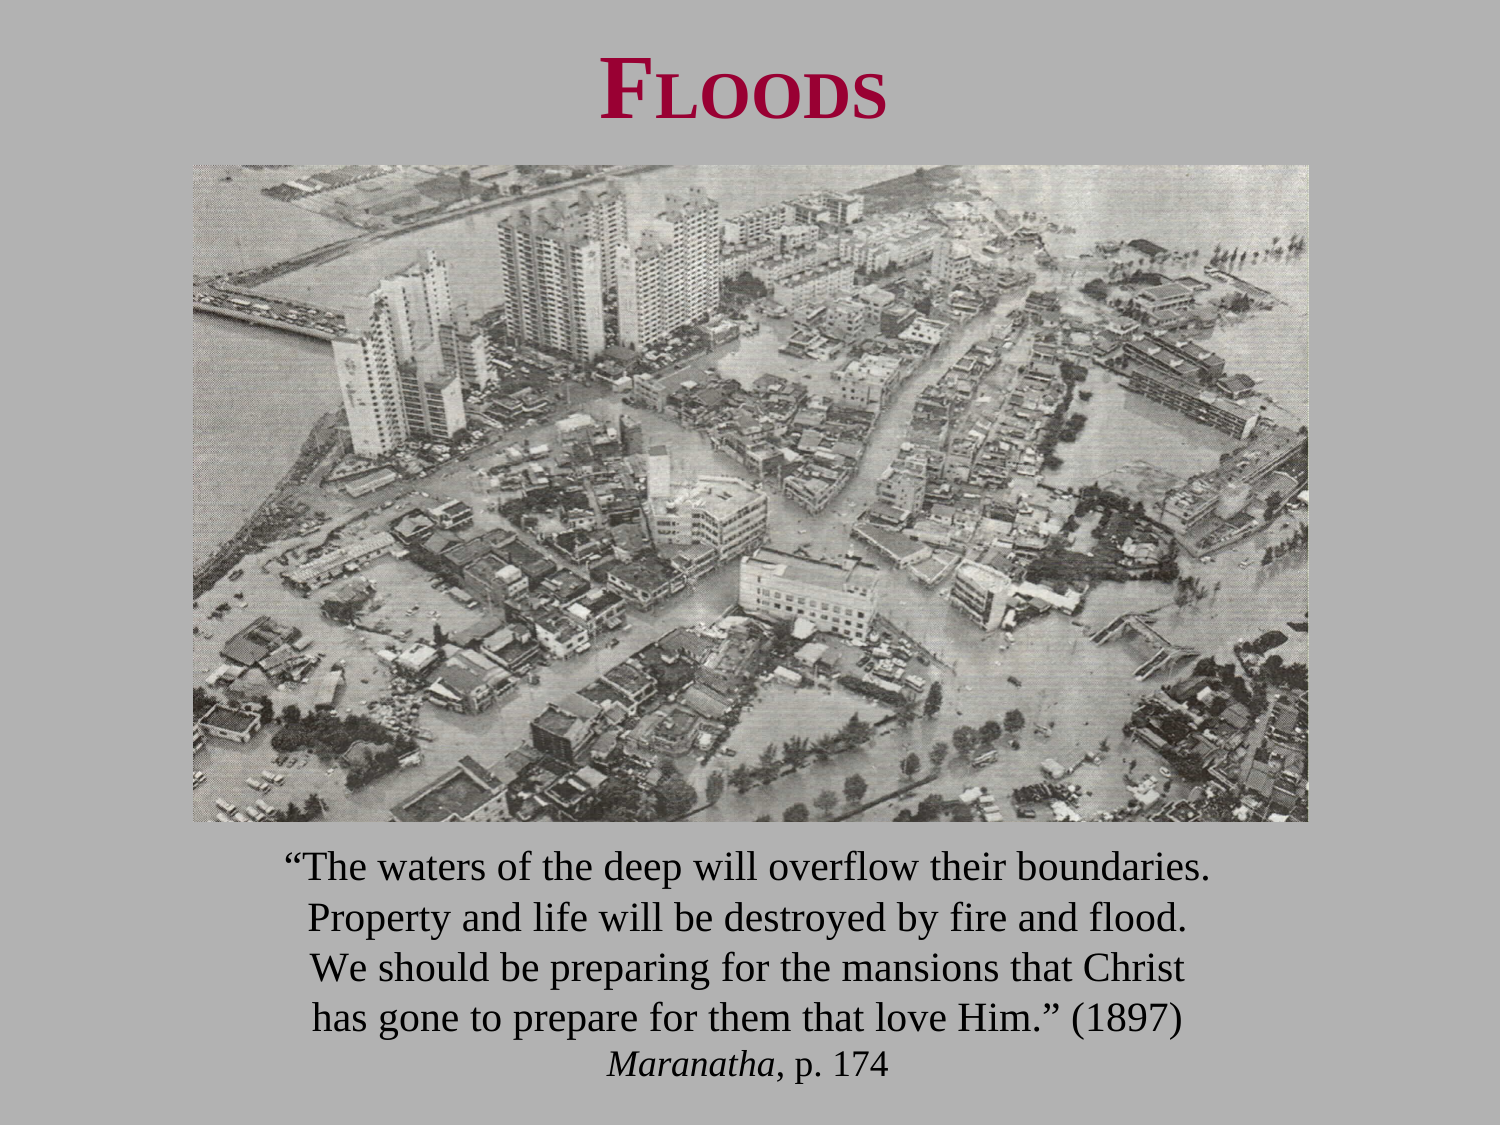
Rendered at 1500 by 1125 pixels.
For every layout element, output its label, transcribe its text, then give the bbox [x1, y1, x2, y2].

picture [193, 165, 1309, 822]
text_box “The waters of the deep will overflow their boundaries. Property and life will be destroyed by fire and flood. We should be preparing for the mansions that Christ has gone to prepare for them that love Him.” (1897) Maranatha, p. 174 [185, 831, 1311, 1093]
text_box FLOODS [269, 19, 1220, 146]
